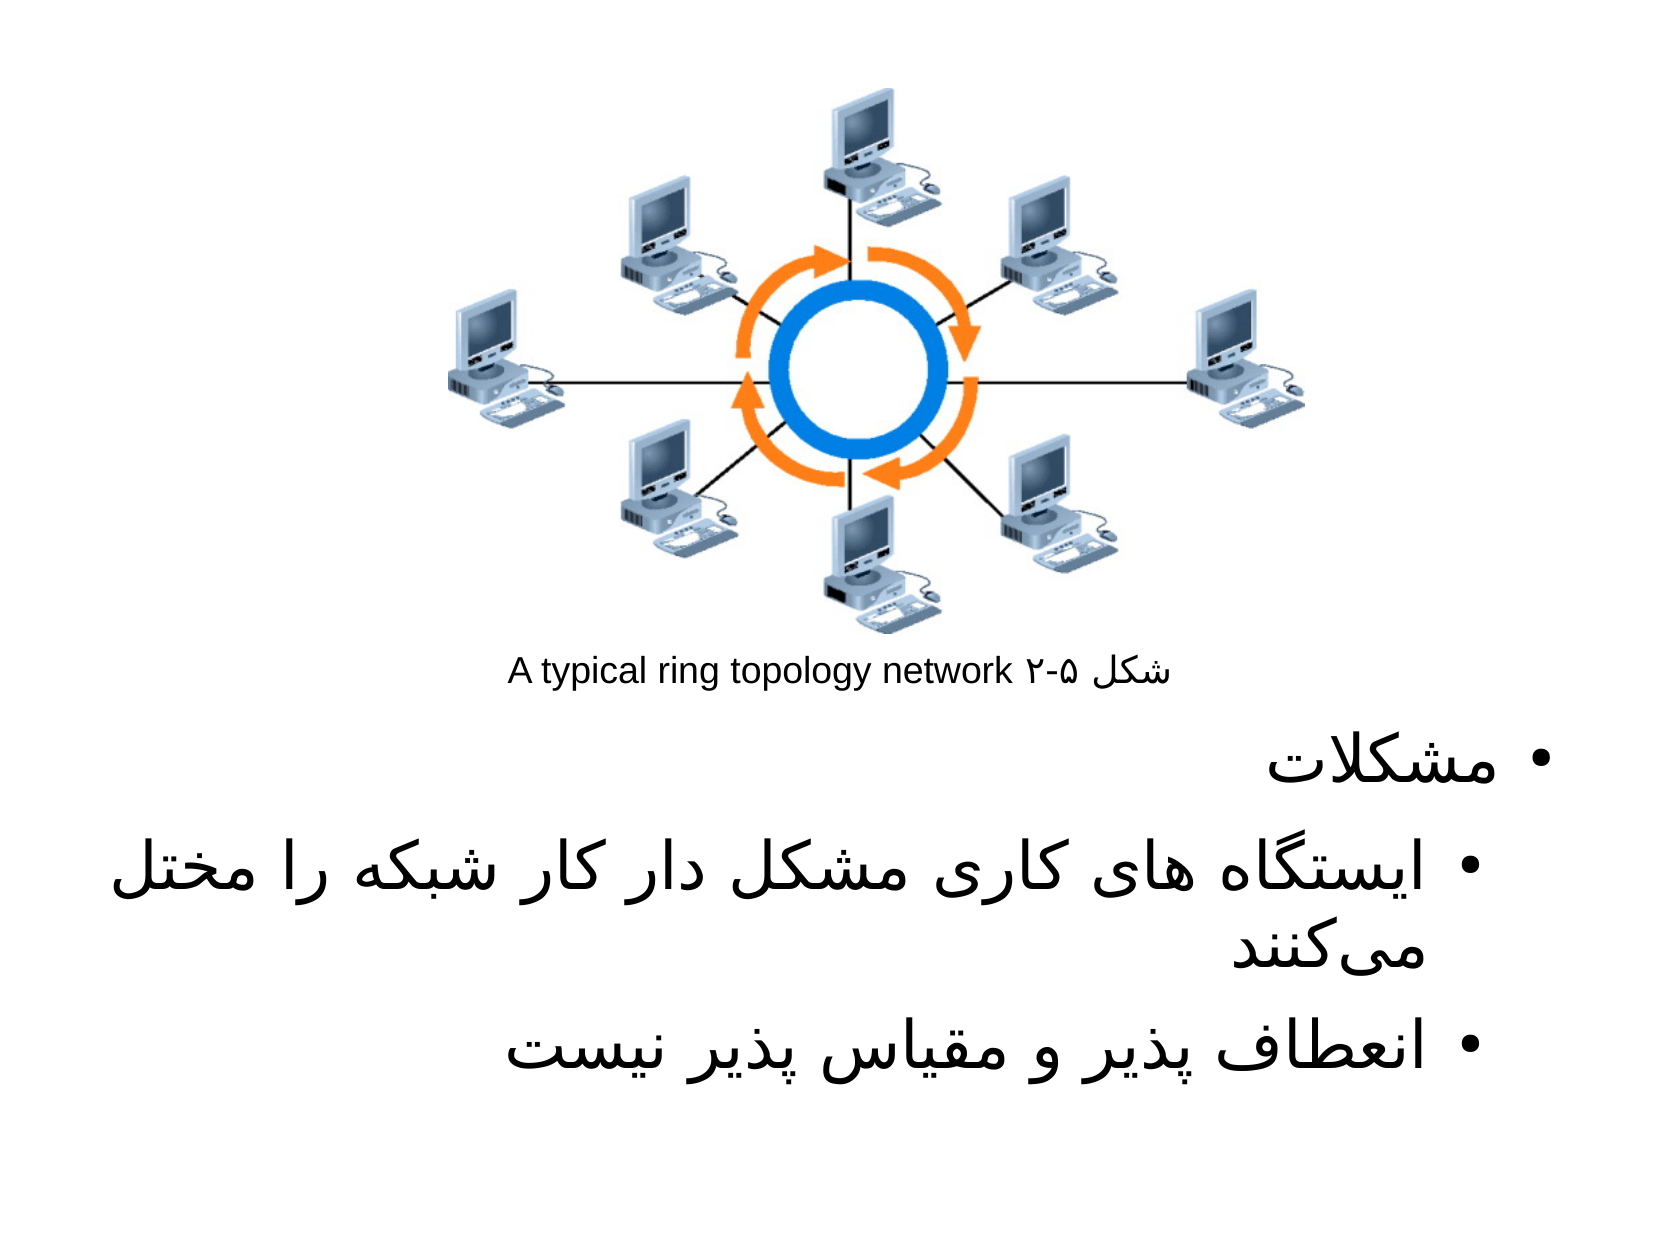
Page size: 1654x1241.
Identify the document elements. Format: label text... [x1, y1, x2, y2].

picture [448, 88, 1305, 634]
text_box شکل ۵-۲ A typical ring topology network [435, 638, 1280, 699]
list مشکلات ایستگاه های کاری مشکل دار کار شبکه را مختل می‌کنند انعطاف پذیر و مقیاس پذیر نیست [82, 720, 1571, 1182]
